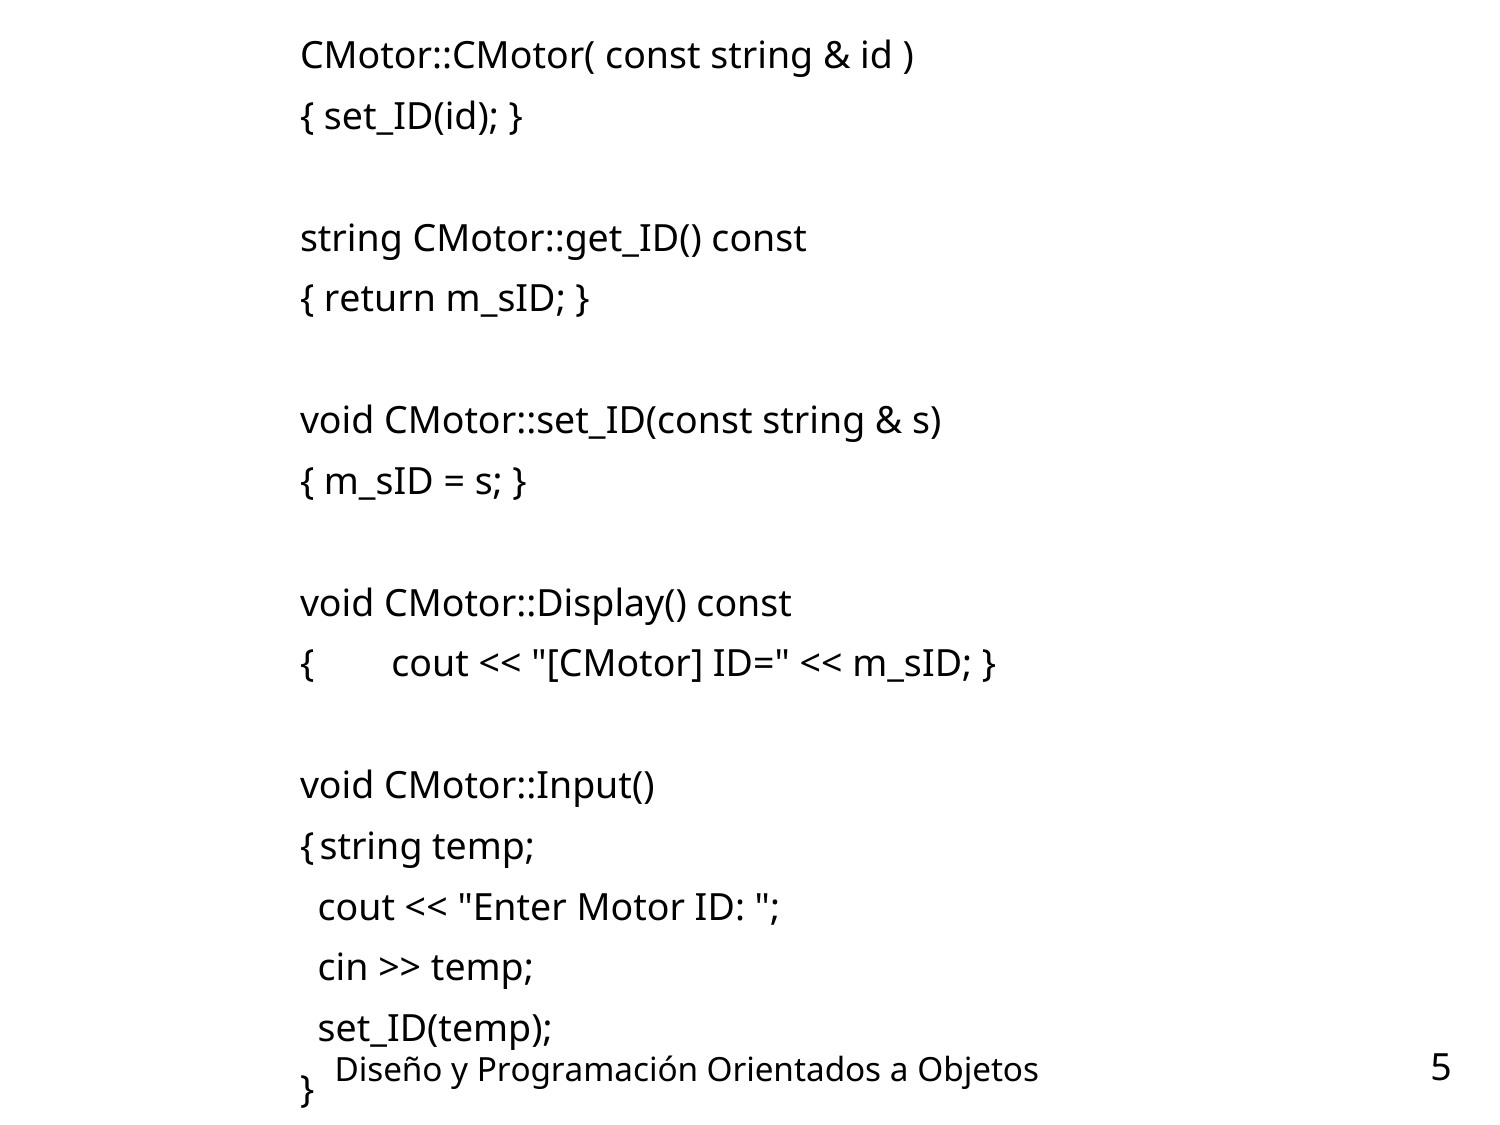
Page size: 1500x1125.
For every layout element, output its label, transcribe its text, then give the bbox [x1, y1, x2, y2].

list CMotor::CMotor( const string & id )‏ { set_ID(id); } string CMotor::get_ID() const { return m_sID; } void CMotor::set_ID(const string & s)‏ { m_sID = s; } void CMotor::Display() const { cout << "[CMotor] ID=" << m_sID; } void CMotor::Input()‏ { string temp; cout << "Enter Motor ID: "; cin >> temp; set_ID(temp); } [300, 28, 1462, 1073]
